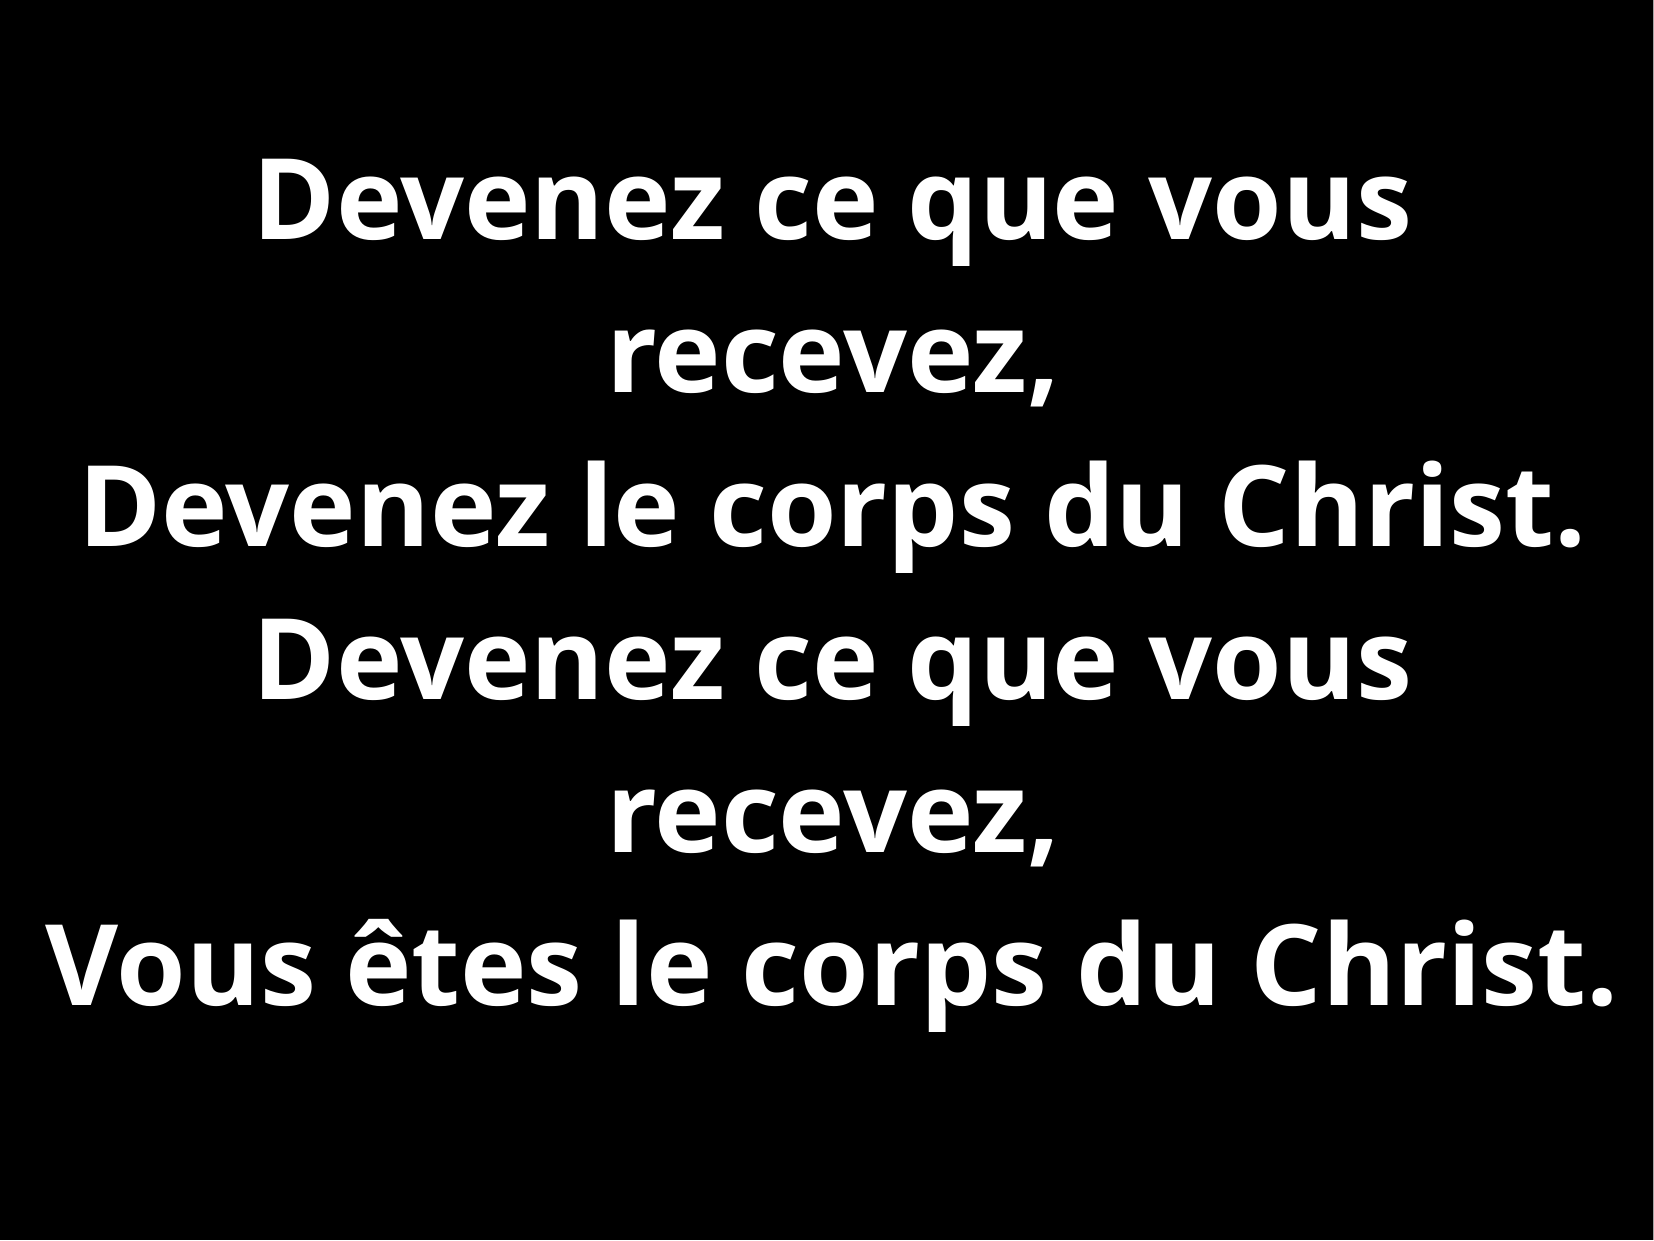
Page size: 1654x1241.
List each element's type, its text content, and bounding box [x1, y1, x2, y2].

subtitle Devenez ce que vous recevez, Devenez le corps du Christ. Devenez ce que vous recevez, Vous êtes le corps du Christ. [35, 0, 1630, 1207]
